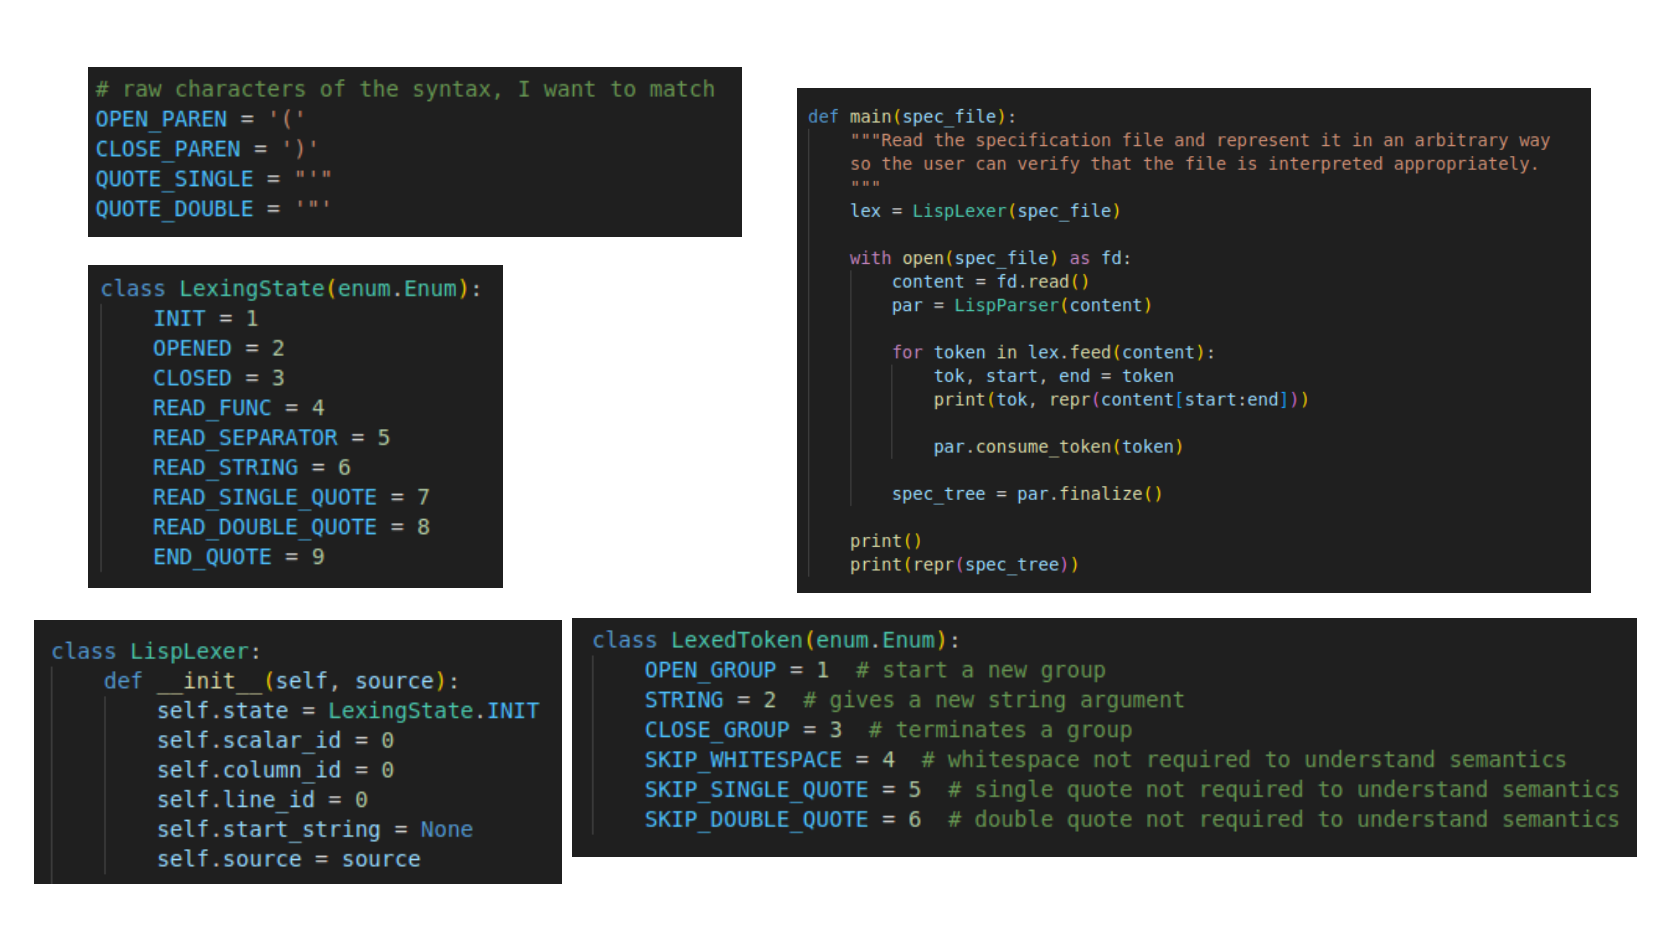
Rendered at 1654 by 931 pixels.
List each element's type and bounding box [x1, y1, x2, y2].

picture [797, 88, 1591, 594]
picture [88, 265, 503, 588]
picture [88, 67, 742, 237]
picture [572, 618, 1637, 857]
picture [34, 620, 562, 885]
